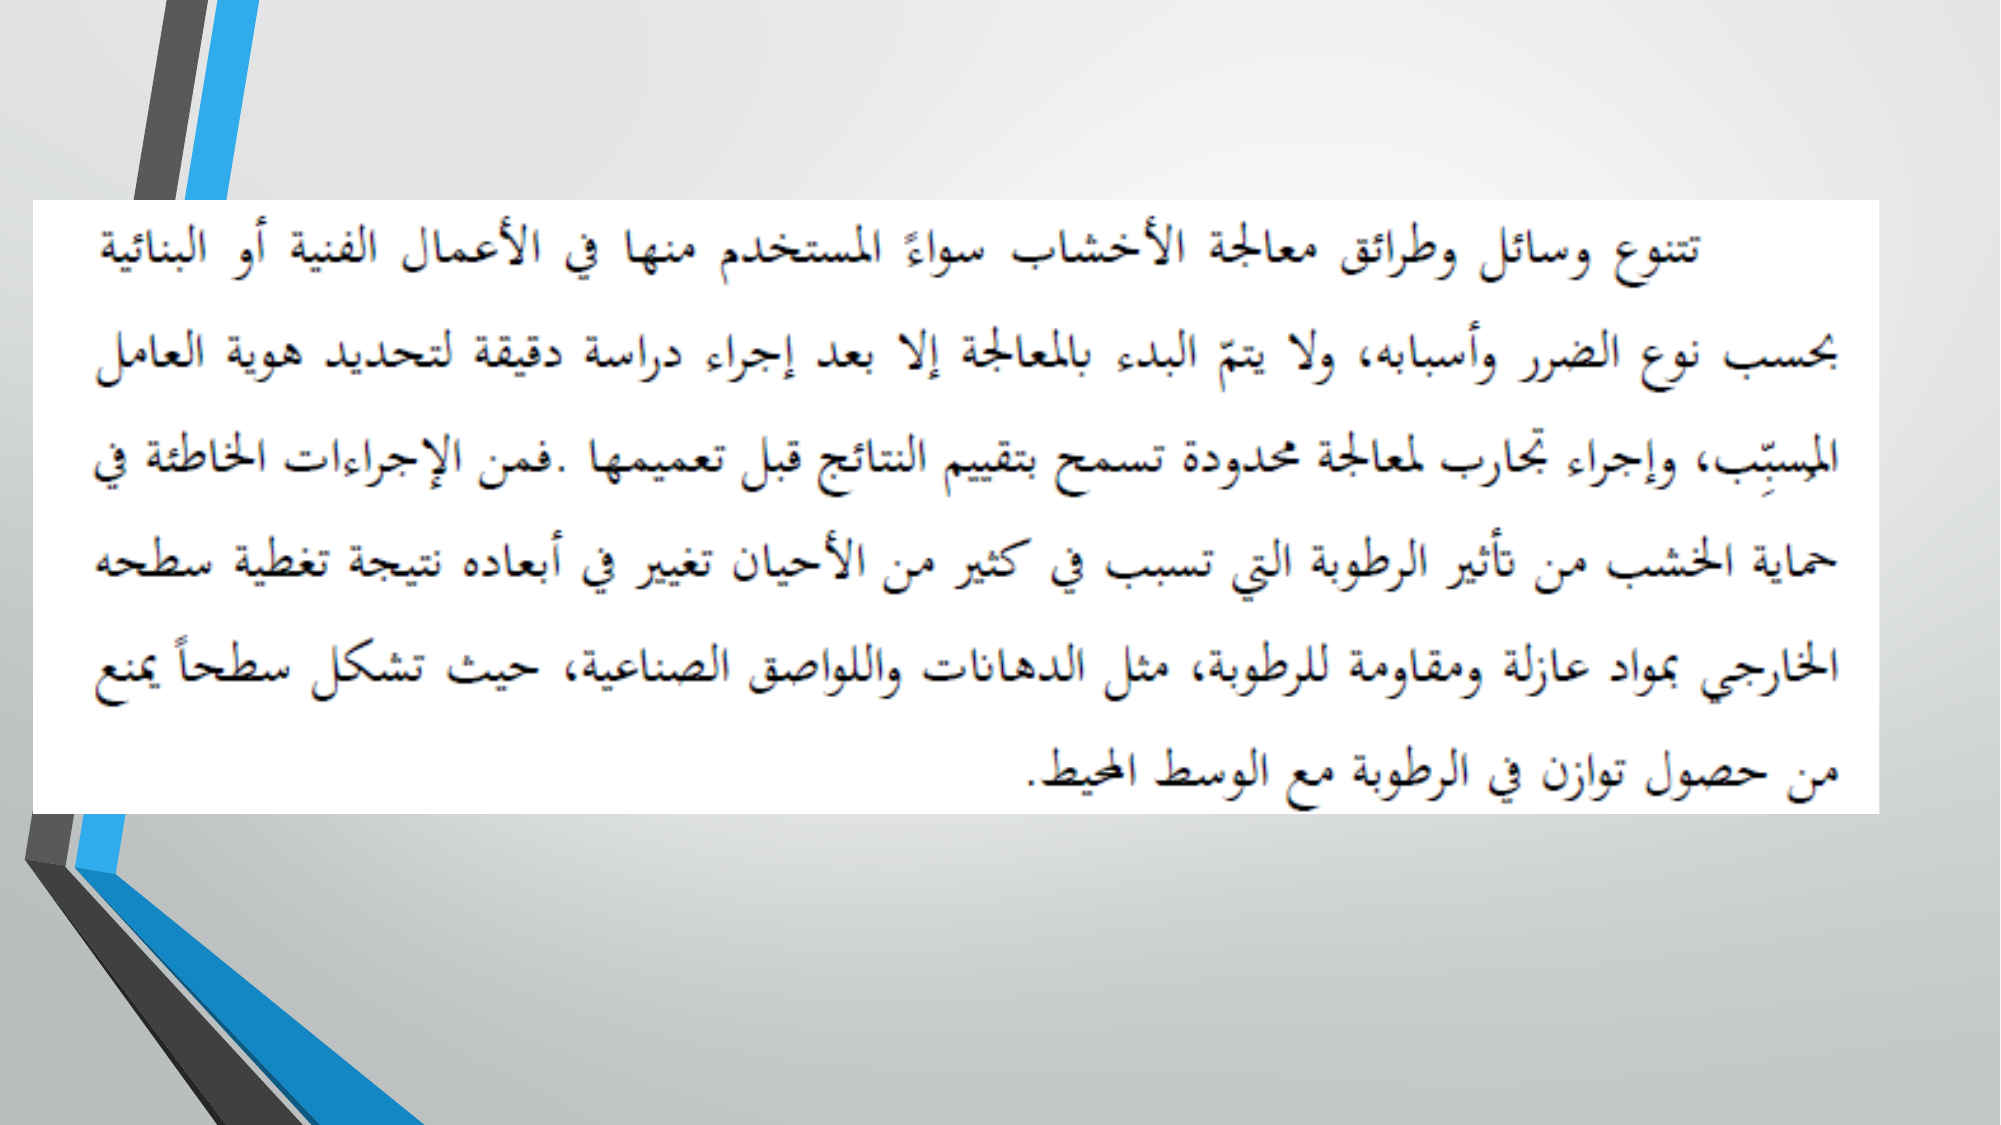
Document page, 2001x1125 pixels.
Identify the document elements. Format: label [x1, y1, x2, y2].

picture [33, 200, 1880, 814]
